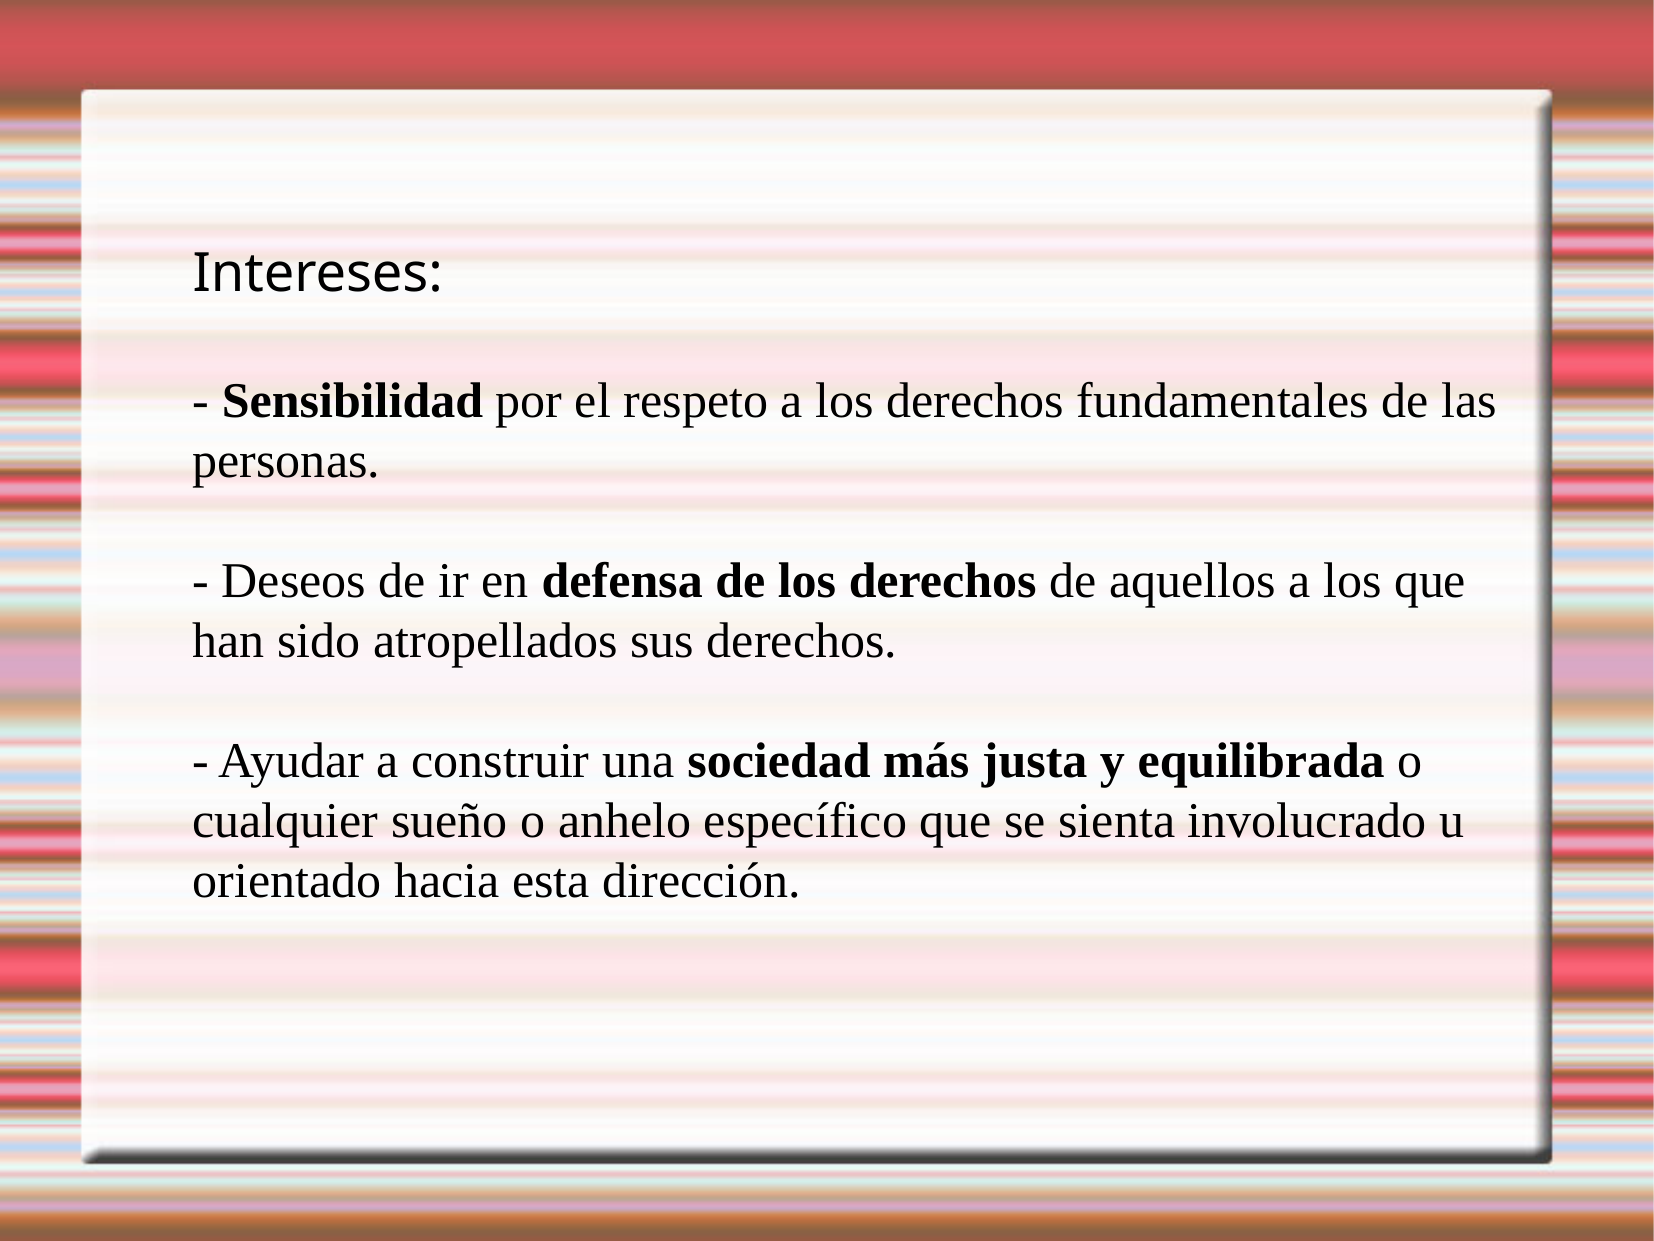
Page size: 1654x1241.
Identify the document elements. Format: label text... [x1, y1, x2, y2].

picture [0, 0, 1654, 1241]
text_box Intereses: - Sensibilidad por el respeto a los derechos fundamentales de las personas. - Deseos de ir en defensa de los derechos de aquellos a los que han sido atropellados sus derechos. - Ayudar a construir una sociedad más justa y equilibrada o cualquier sueño o anhelo específico que se sienta involucrado u orientado hacia esta dirección. [177, 230, 1537, 975]
